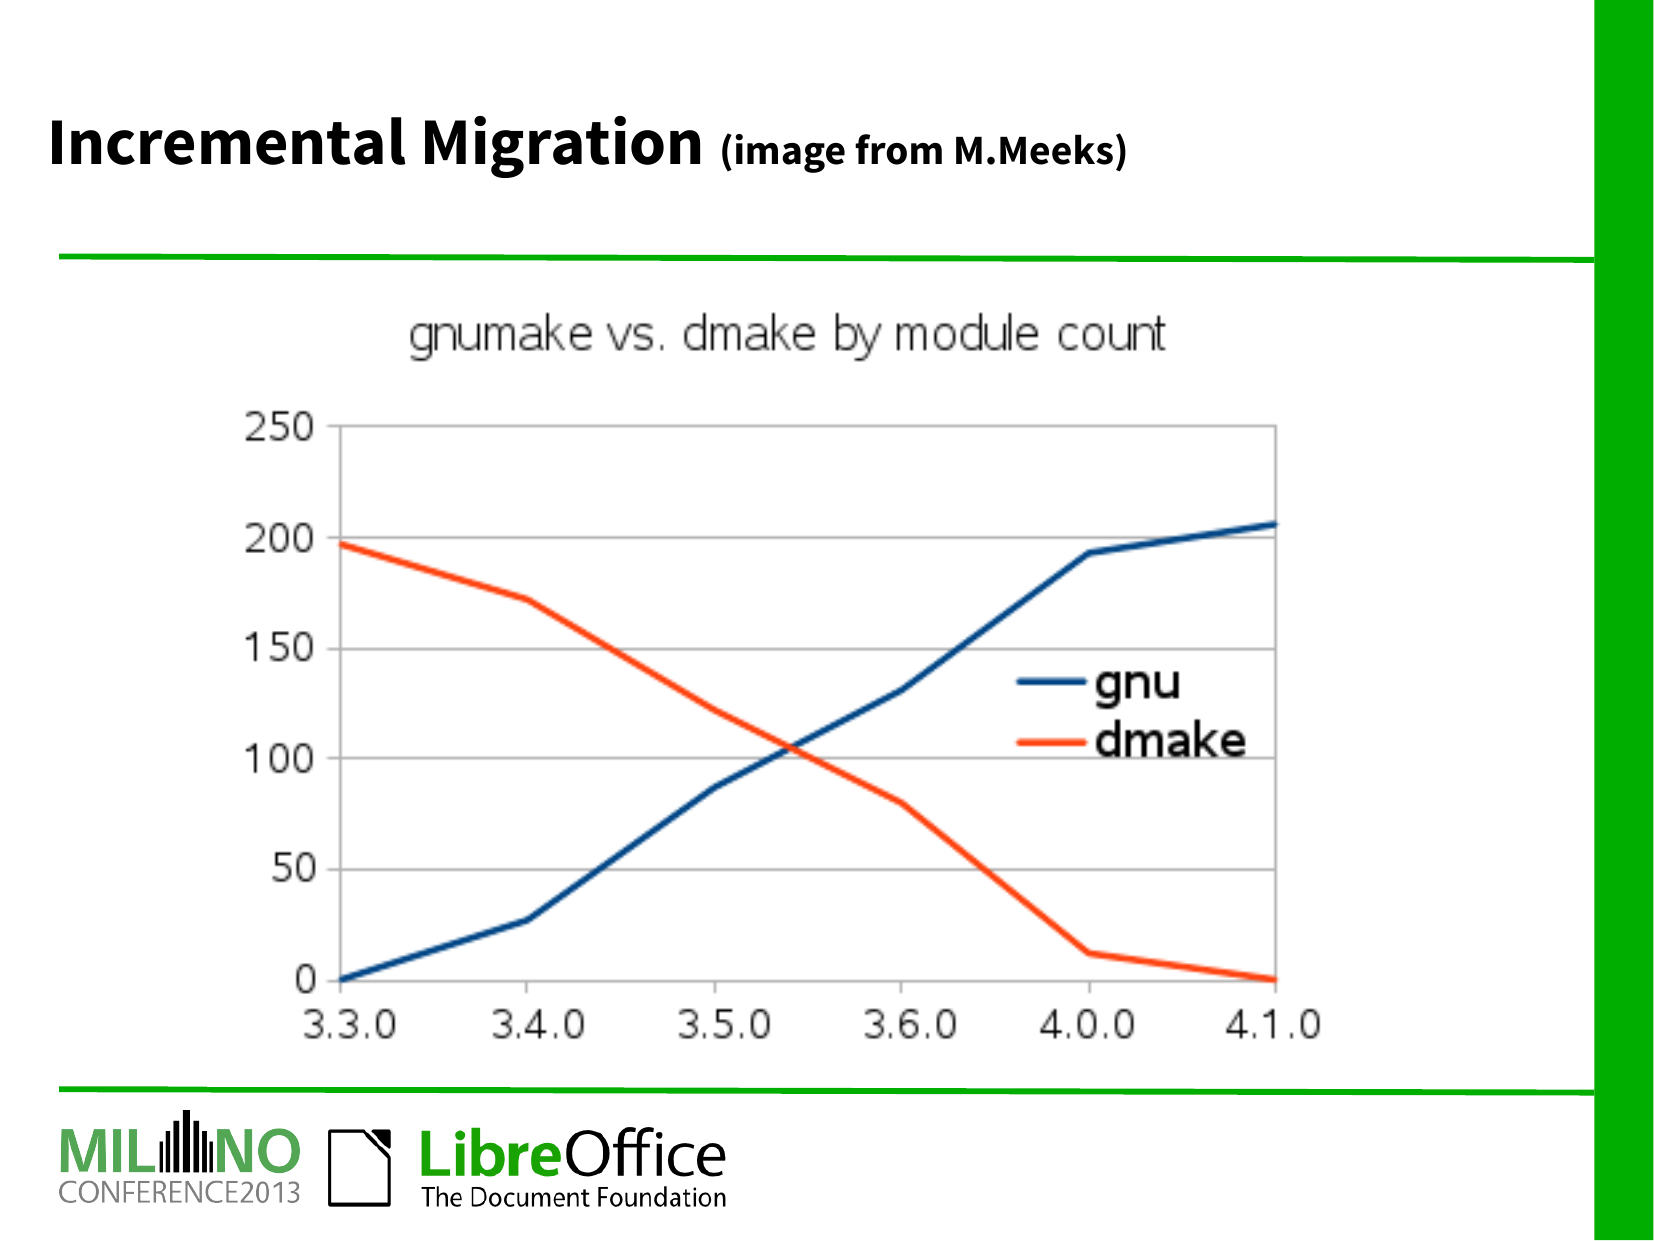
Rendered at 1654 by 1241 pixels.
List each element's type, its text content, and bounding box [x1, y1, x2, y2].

title Incremental Migration (image from M.Meeks) [47, 36, 1583, 245]
picture [59, 1093, 756, 1241]
picture [207, 274, 1400, 1087]
